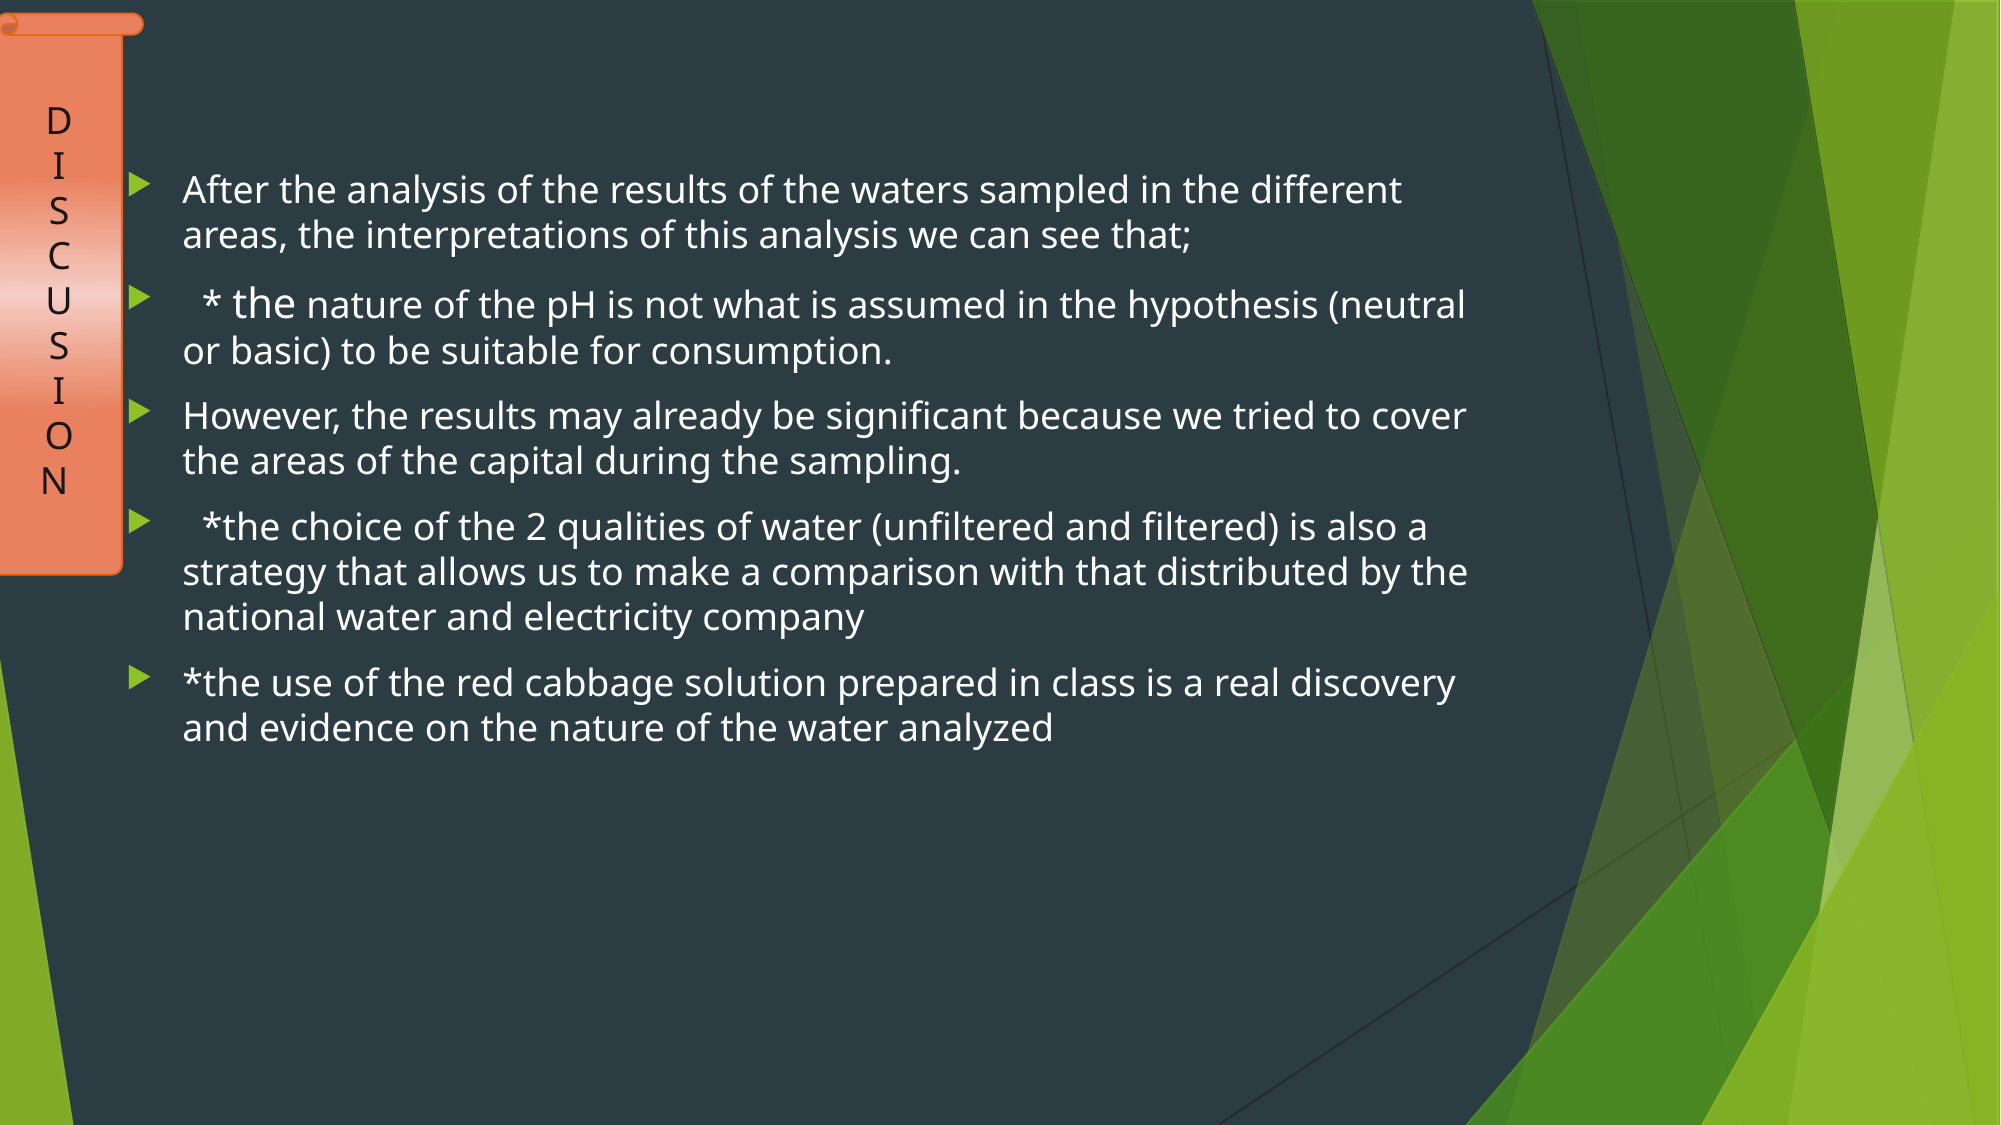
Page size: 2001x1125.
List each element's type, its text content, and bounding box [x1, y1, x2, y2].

text_box D I S C U S I O N [0, 13, 143, 575]
list After the analysis of the results of the waters sampled in the different areas, the interpretations of this analysis we can see that; * the nature of the pH is not what is assumed in the hypothesis (neutral or basic) to be suitable for consumption. However, the results may already be significant because we tried to cover the areas of the capital during the sampling. *the choice of the 2 qualities of water (unfiltered and filtered) is also a strategy that allows us to make a comparison with that distributed by the national water and electricity company *the use of the red cabbage solution prepared in class is a real discovery and evidence on the nature of the water analyzed [111, 158, 1522, 991]
